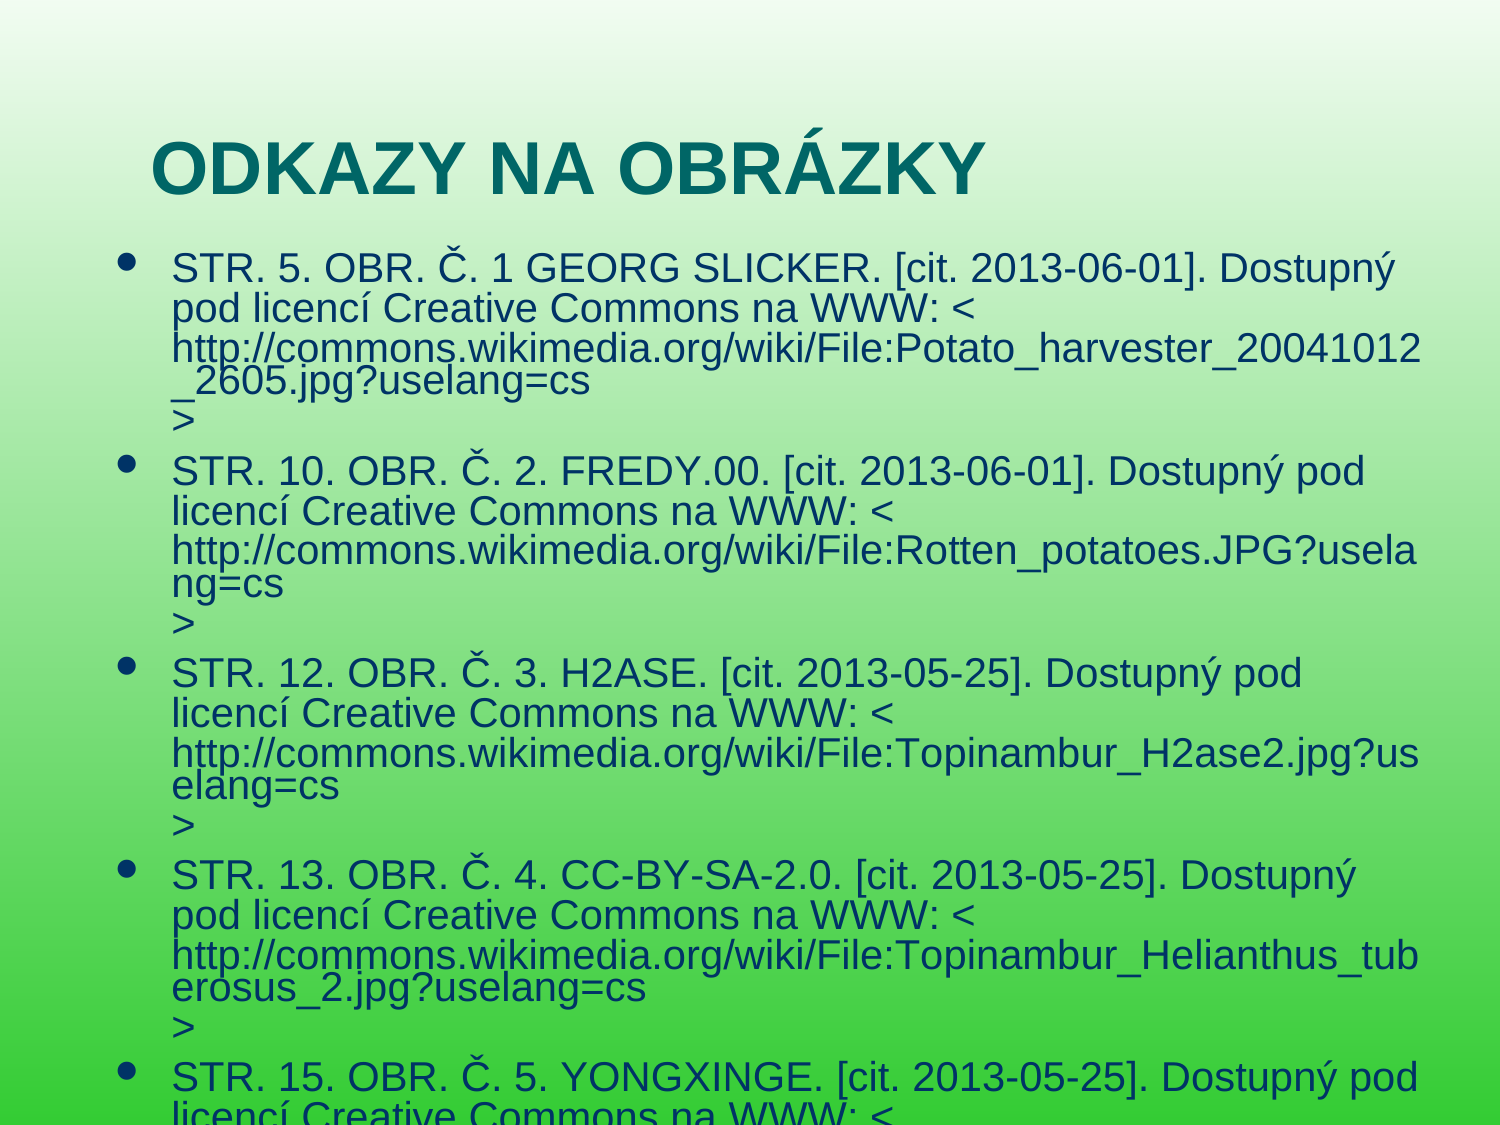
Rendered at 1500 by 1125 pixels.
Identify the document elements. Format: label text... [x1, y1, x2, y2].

list STR. 5. OBR. Č. 1 GEORG SLICKER. [cit. 2013-06-01]. Dostupný pod licencí Creative Commons na WWW: <http://commons.wikimedia.org/wiki/File:Potato_harvester_20041012_2605.jpg?uselang=cs> STR. 10. OBR. Č. 2. FREDY.00. [cit. 2013-06-01]. Dostupný pod licencí Creative Commons na WWW: <http://commons.wikimedia.org/wiki/File:Rotten_potatoes.JPG?uselang=cs> STR. 12. OBR. Č. 3. H2ASE. [cit. 2013-05-25]. Dostupný pod licencí Creative Commons na WWW: <http://commons.wikimedia.org/wiki/File:Topinambur_H2ase2.jpg?uselang=cs> STR. 13. OBR. Č. 4. CC-BY-SA-2.0. [cit. 2013-05-25]. Dostupný pod licencí Creative Commons na WWW: <http://commons.wikimedia.org/wiki/File:Topinambur_Helianthus_tuberosus_2.jpg?uselang=cs> STR. 15. OBR. Č. 5. YONGXINGE. [cit. 2013-05-25]. Dostupný pod licencí Creative Commons na WWW: <http://commons.wikimedia.org/wiki/File:Taro_corms_2.jpg?uselang=cs> [100, 243, 1447, 1125]
title ODKAZY NA OBRÁZKY [135, 54, 1413, 219]
